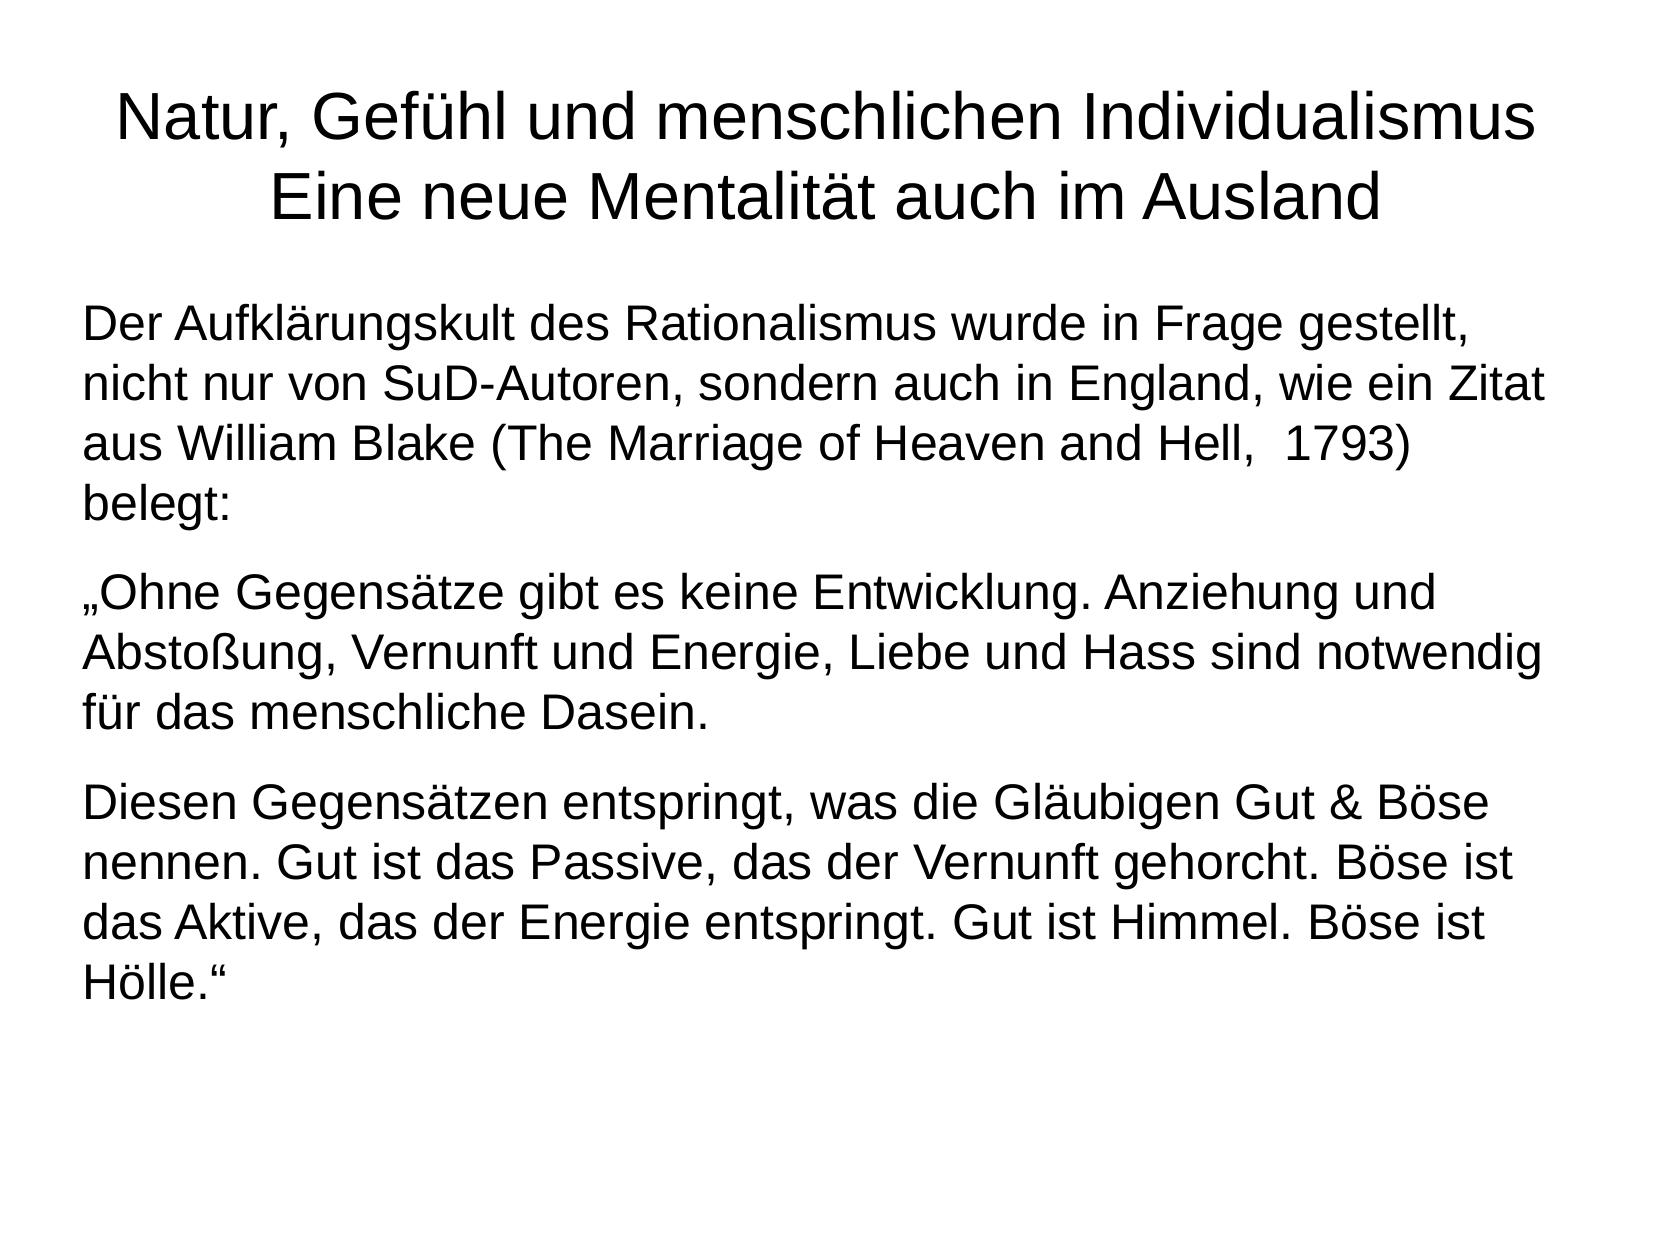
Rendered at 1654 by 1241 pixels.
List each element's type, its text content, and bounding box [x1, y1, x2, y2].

title Natur, Gefühl und menschlichen Individualismus Eine neue Mentalität auch im Ausland [82, 49, 1571, 257]
list Der Aufklärungskult des Rationalismus wurde in Frage gestellt, nicht nur von SuD-Autoren, sondern auch in England, wie ein Zitat aus William Blake (The Marriage of Heaven and Hell, 1793) belegt: „Ohne Gegensätze gibt es keine Entwicklung. Anziehung und Abstoßung, Vernunft und Energie, Liebe und Hass sind notwendig für das menschliche Dasein. Diesen Gegensätzen entspringt, was die Gläubigen Gut & Böse nennen. Gut ist das Passive, das der Vernunft gehorcht. Böse ist das Aktive, das der Energie entspringt. Gut ist Himmel. Böse ist Hölle.“ [82, 290, 1571, 1010]
